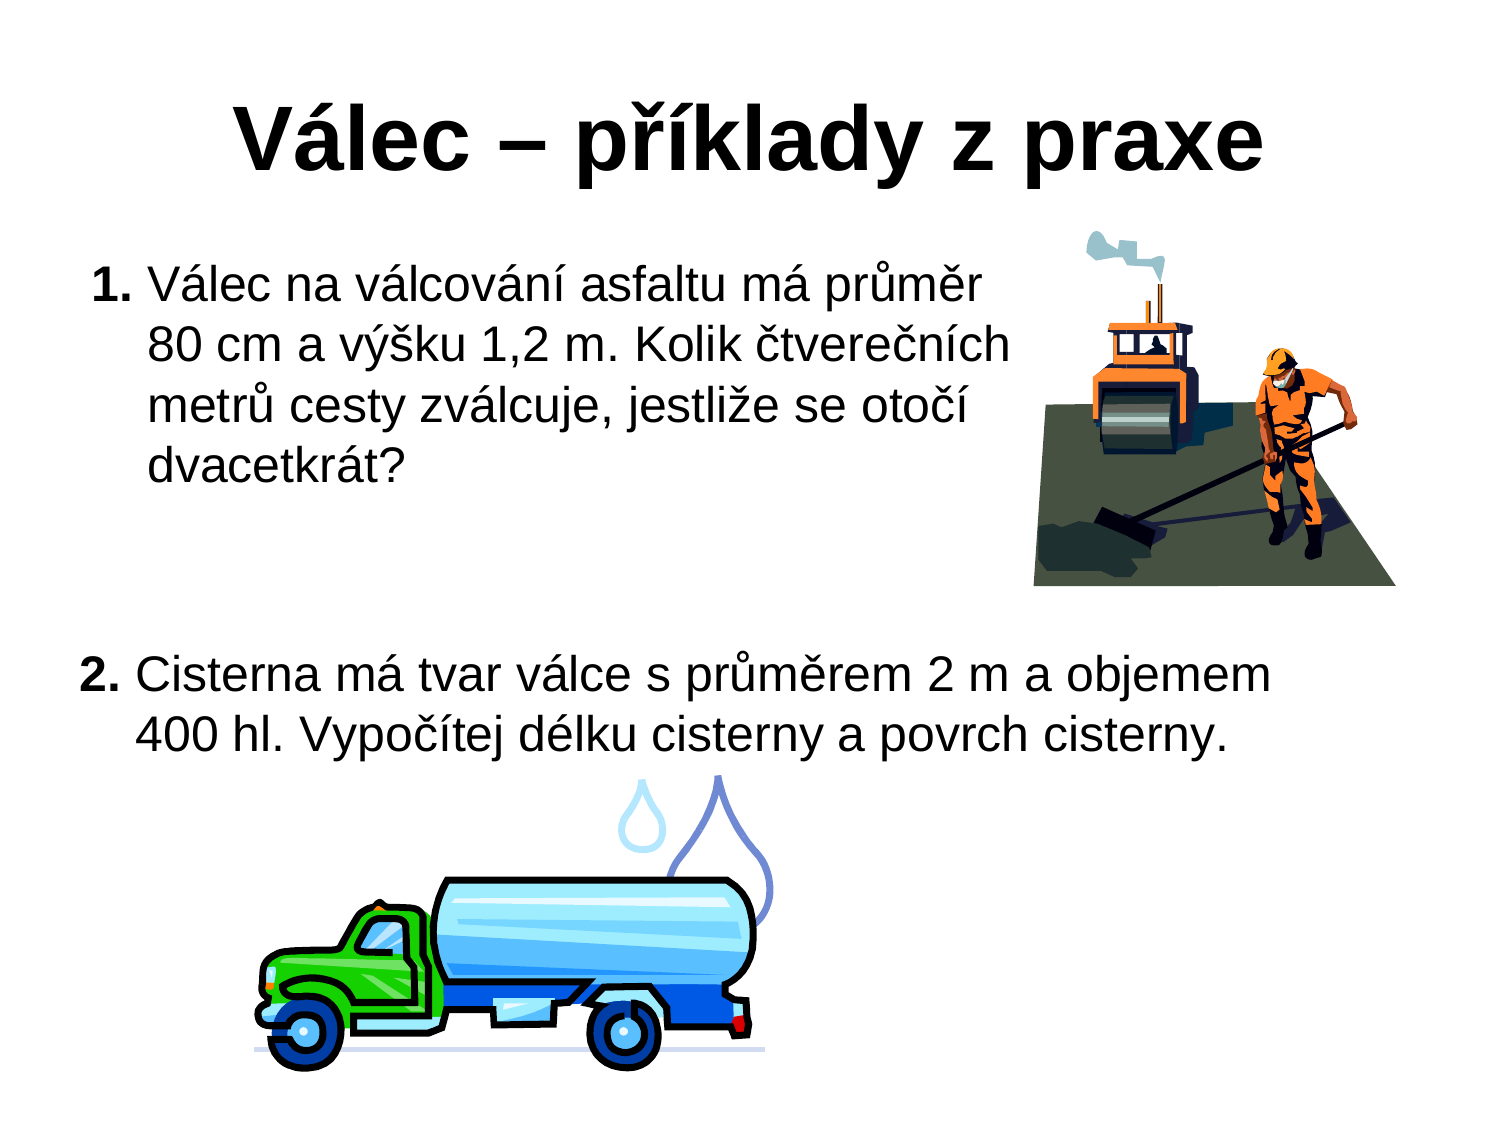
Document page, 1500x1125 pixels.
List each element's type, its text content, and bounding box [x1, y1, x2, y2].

picture [253, 787, 774, 1073]
text_box 2. Cisterna má tvar válce s průměrem 2 m a objemem 400 hl. Vypočítej délku cisterny a povrch cisterny. [64, 645, 1400, 787]
title Válec – příklady z praxe [75, 45, 1426, 233]
text_box 1. Válec na válcování asfaltu má průměr 80 cm a výšku 1,2 m. Kolik čtverečních metrů cesty zválcuje, jestliže se otočí dvacetkrát? [76, 255, 1033, 516]
picture [1033, 220, 1396, 587]
